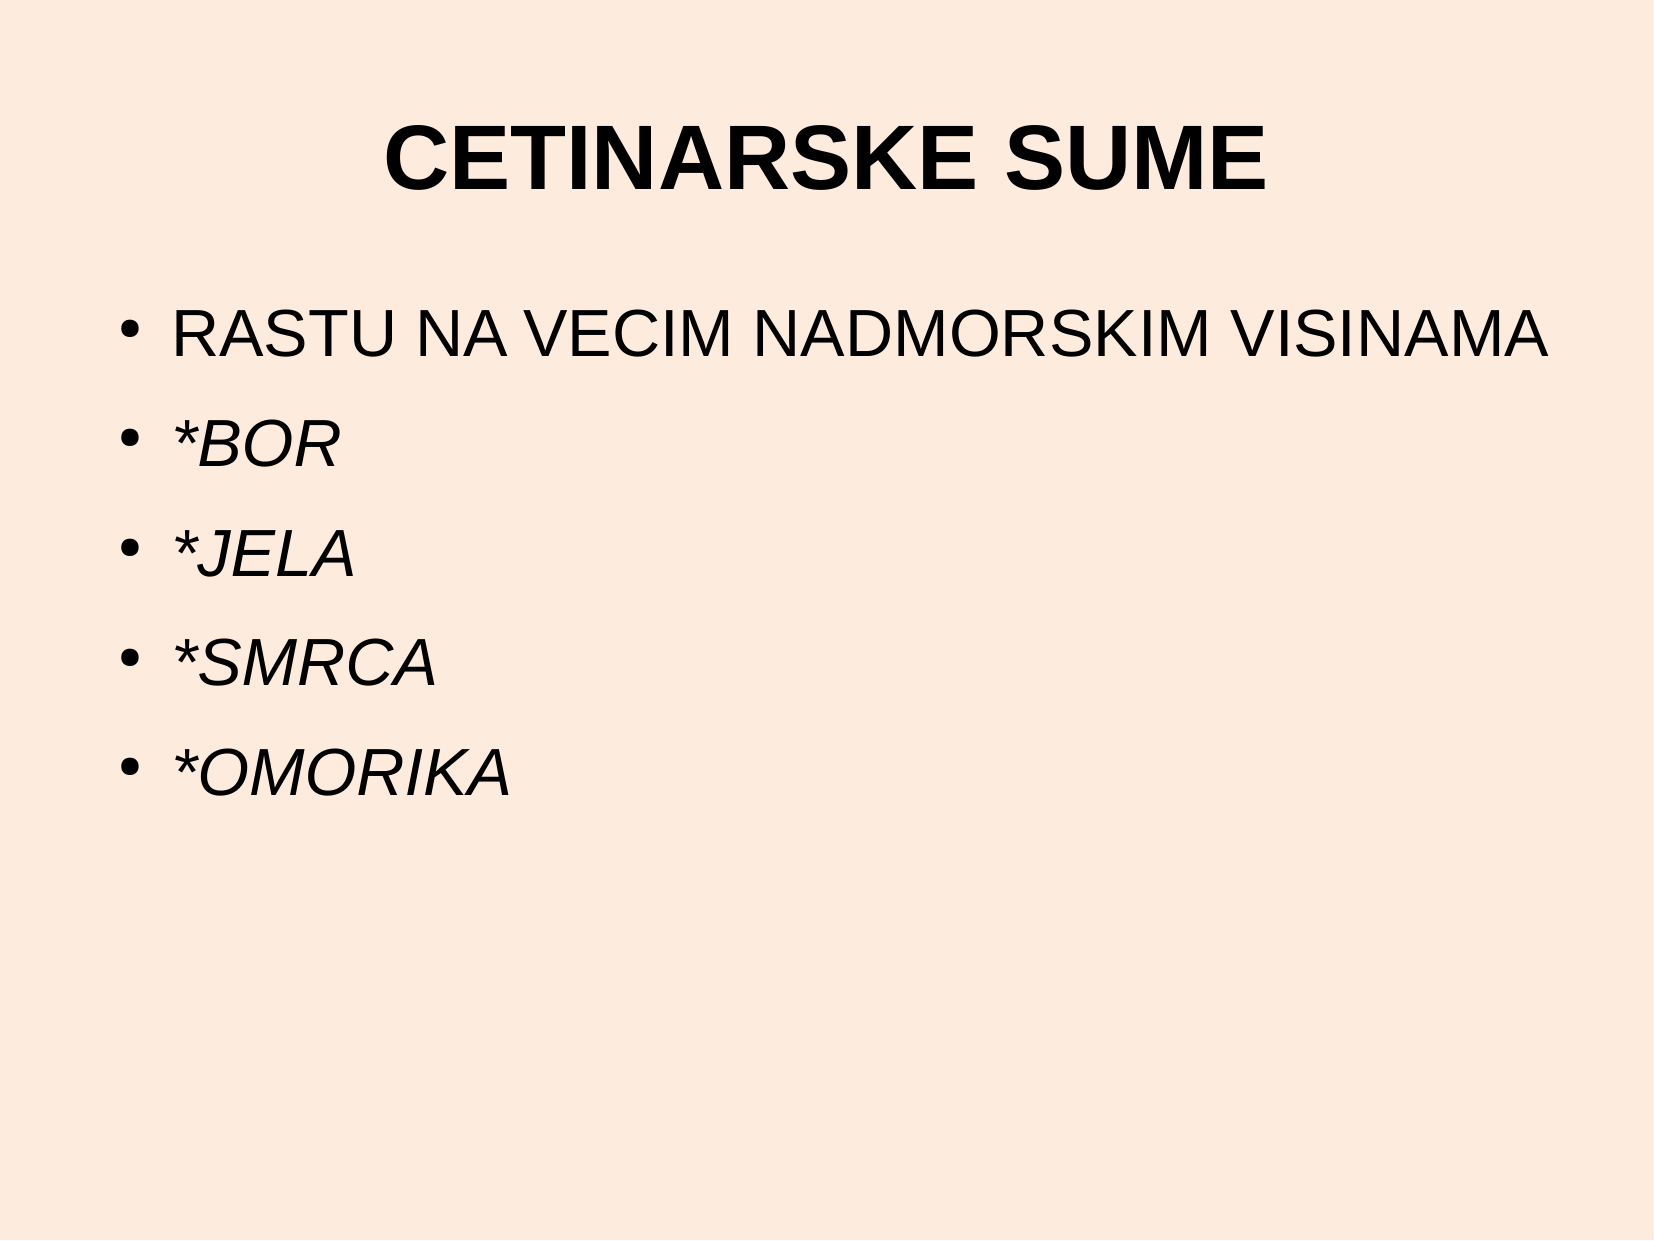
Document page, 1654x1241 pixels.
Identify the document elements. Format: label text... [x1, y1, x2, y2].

title CETINARSKE SUME [82, 56, 1571, 250]
list RASTU NA VECIM NADMORSKIM VISINAMA *BOR *JELA *SMRCA *OMORIKA [82, 290, 1571, 1109]
